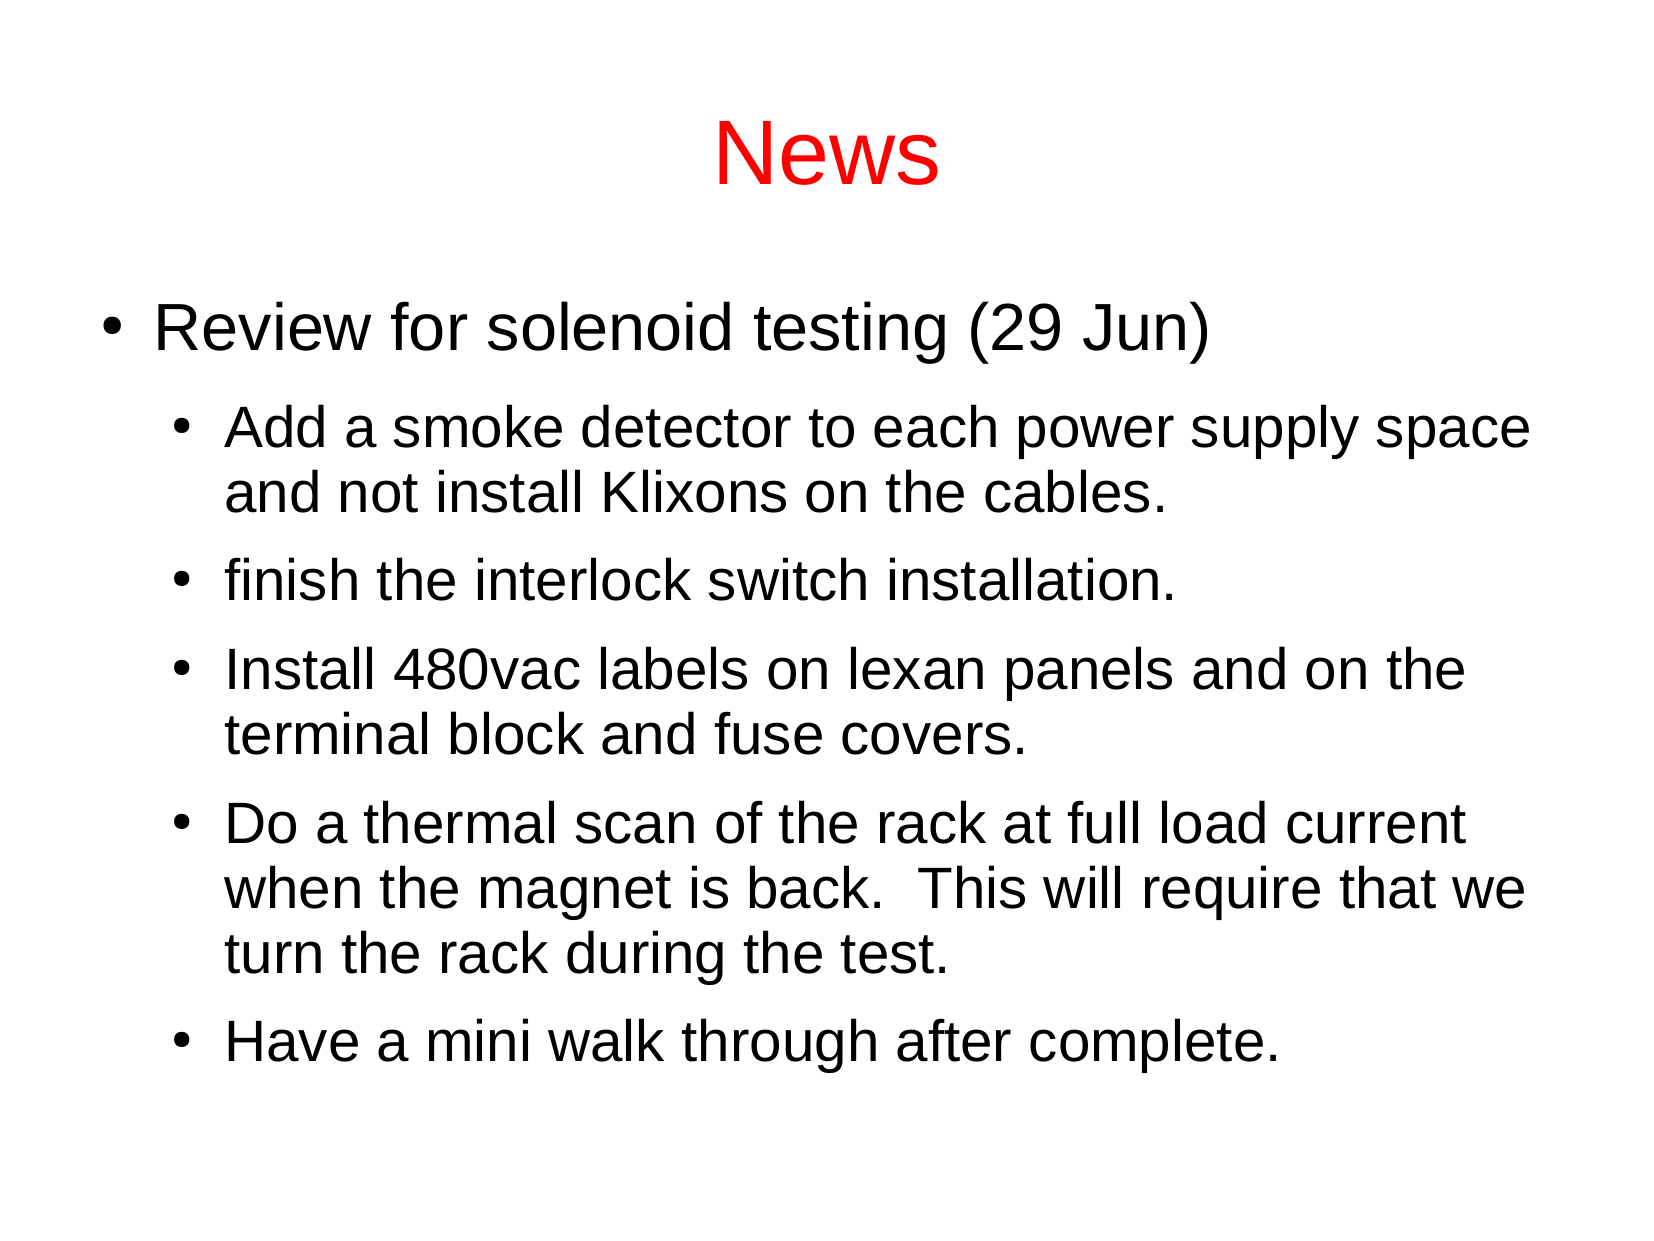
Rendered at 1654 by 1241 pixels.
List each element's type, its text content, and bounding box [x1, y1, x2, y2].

title News [82, 49, 1571, 257]
list Review for solenoid testing (29 Jun) Add a smoke detector to each power supply space and not install Klixons on the cables. finish the interlock switch installation. Install 480vac labels on lexan panels and on the terminal block and fuse covers. Do a thermal scan of the rack at full load current when the magnet is back. This will require that we turn the rack during the test. Have a mini walk through after complete. [82, 290, 1571, 1109]
